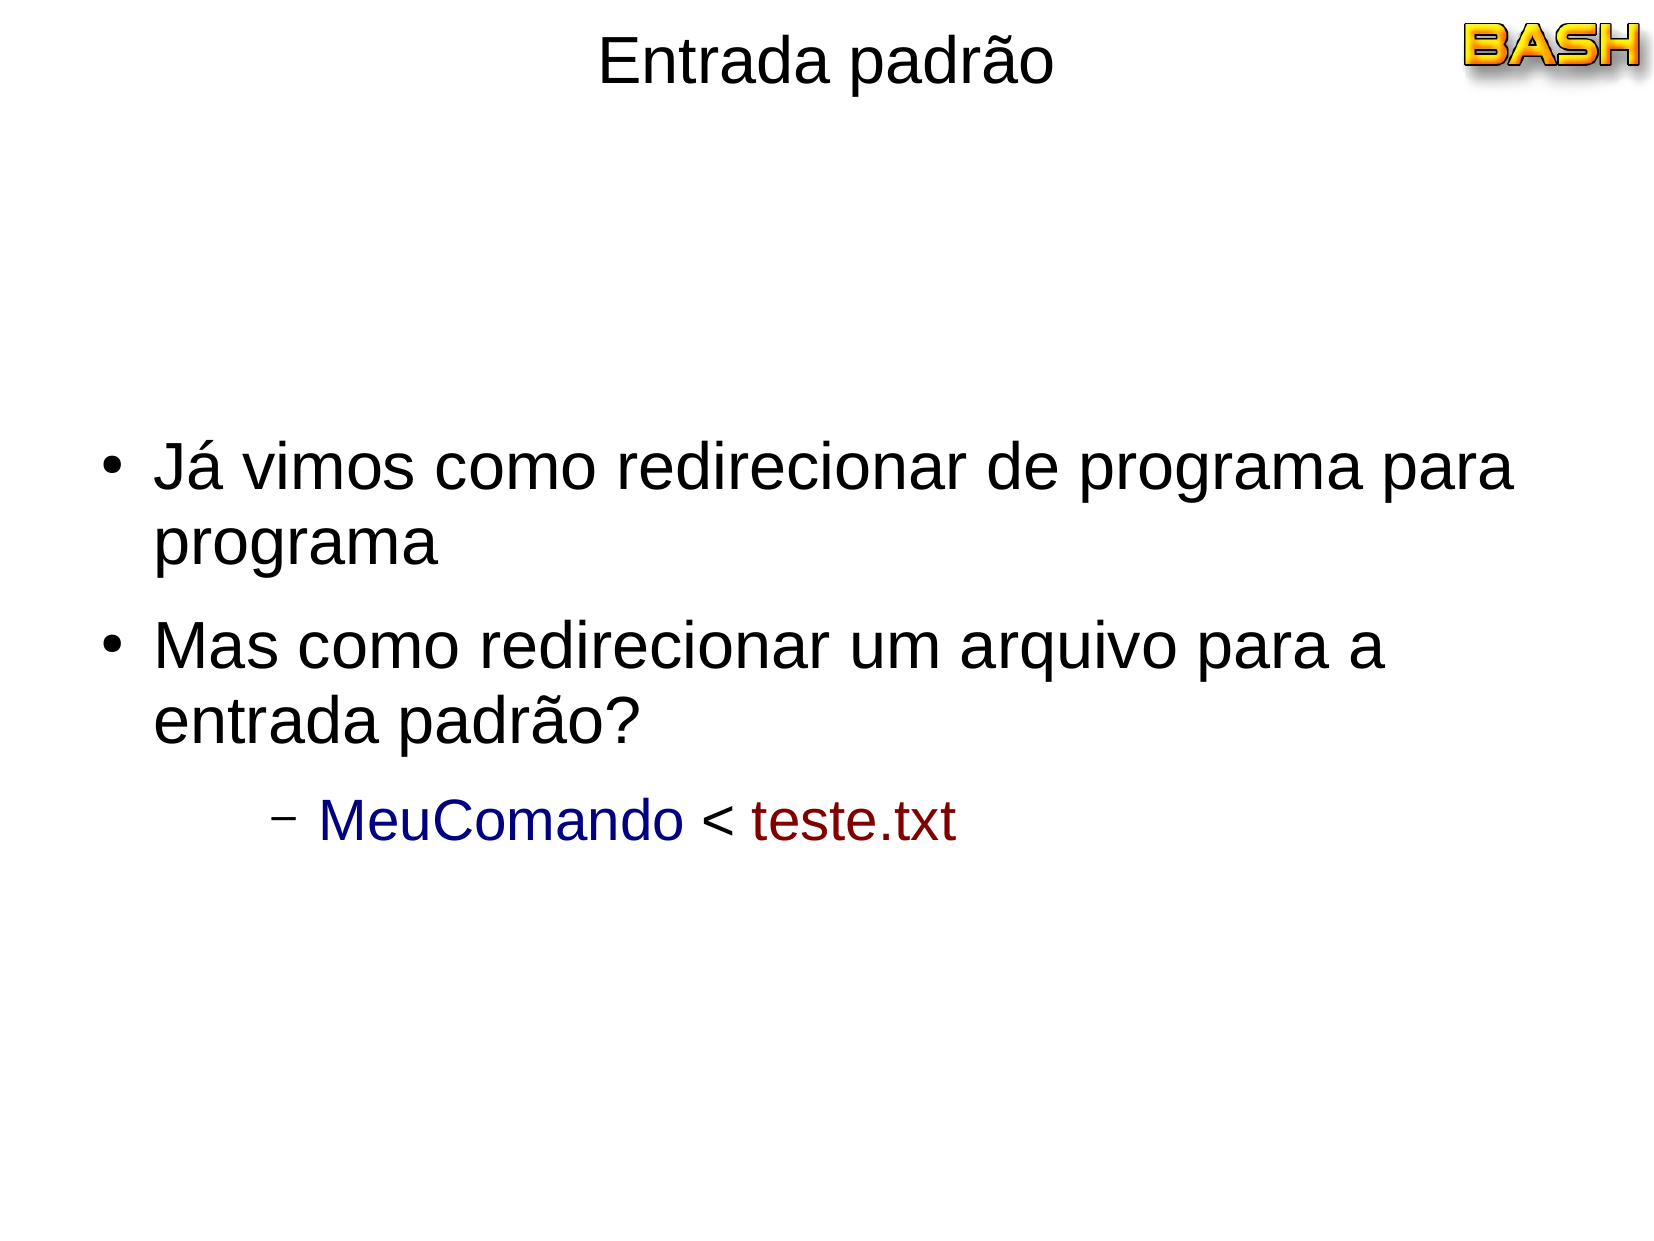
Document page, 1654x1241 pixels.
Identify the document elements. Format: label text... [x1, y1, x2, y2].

title Entrada padrão [82, 22, 1571, 98]
list Já vimos como redirecionar de programa para programa Mas como redirecionar um arquivo para a entrada padrão? MeuComando < teste.txt [82, 429, 1571, 853]
picture [1450, 0, 1654, 96]
